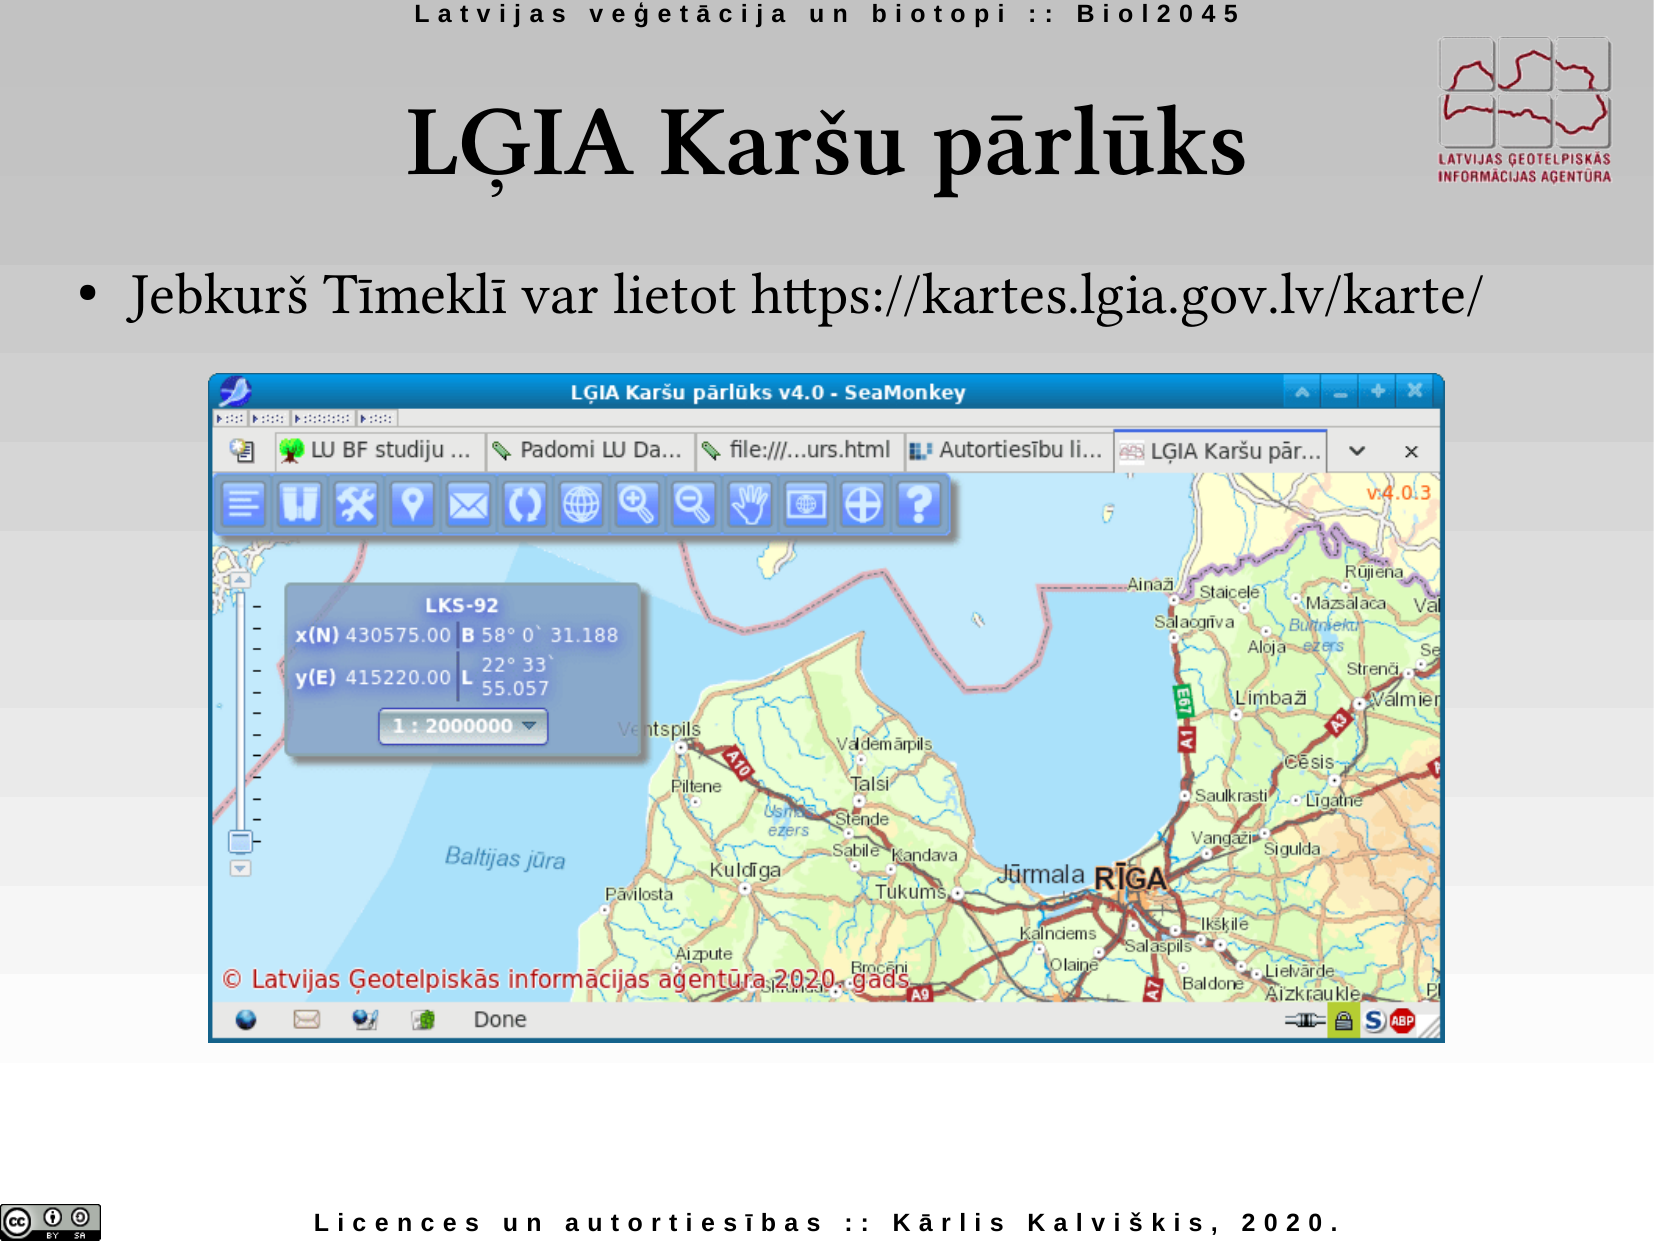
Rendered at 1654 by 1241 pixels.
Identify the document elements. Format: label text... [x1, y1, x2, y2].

picture [0, 0, 1654, 1241]
list Jebkurš Tīmeklī var lietot https://kartes.lgia.gov.lv/karte/ [59, 261, 1596, 981]
title LĢIA Karšu pārlūks [59, 37, 1596, 246]
